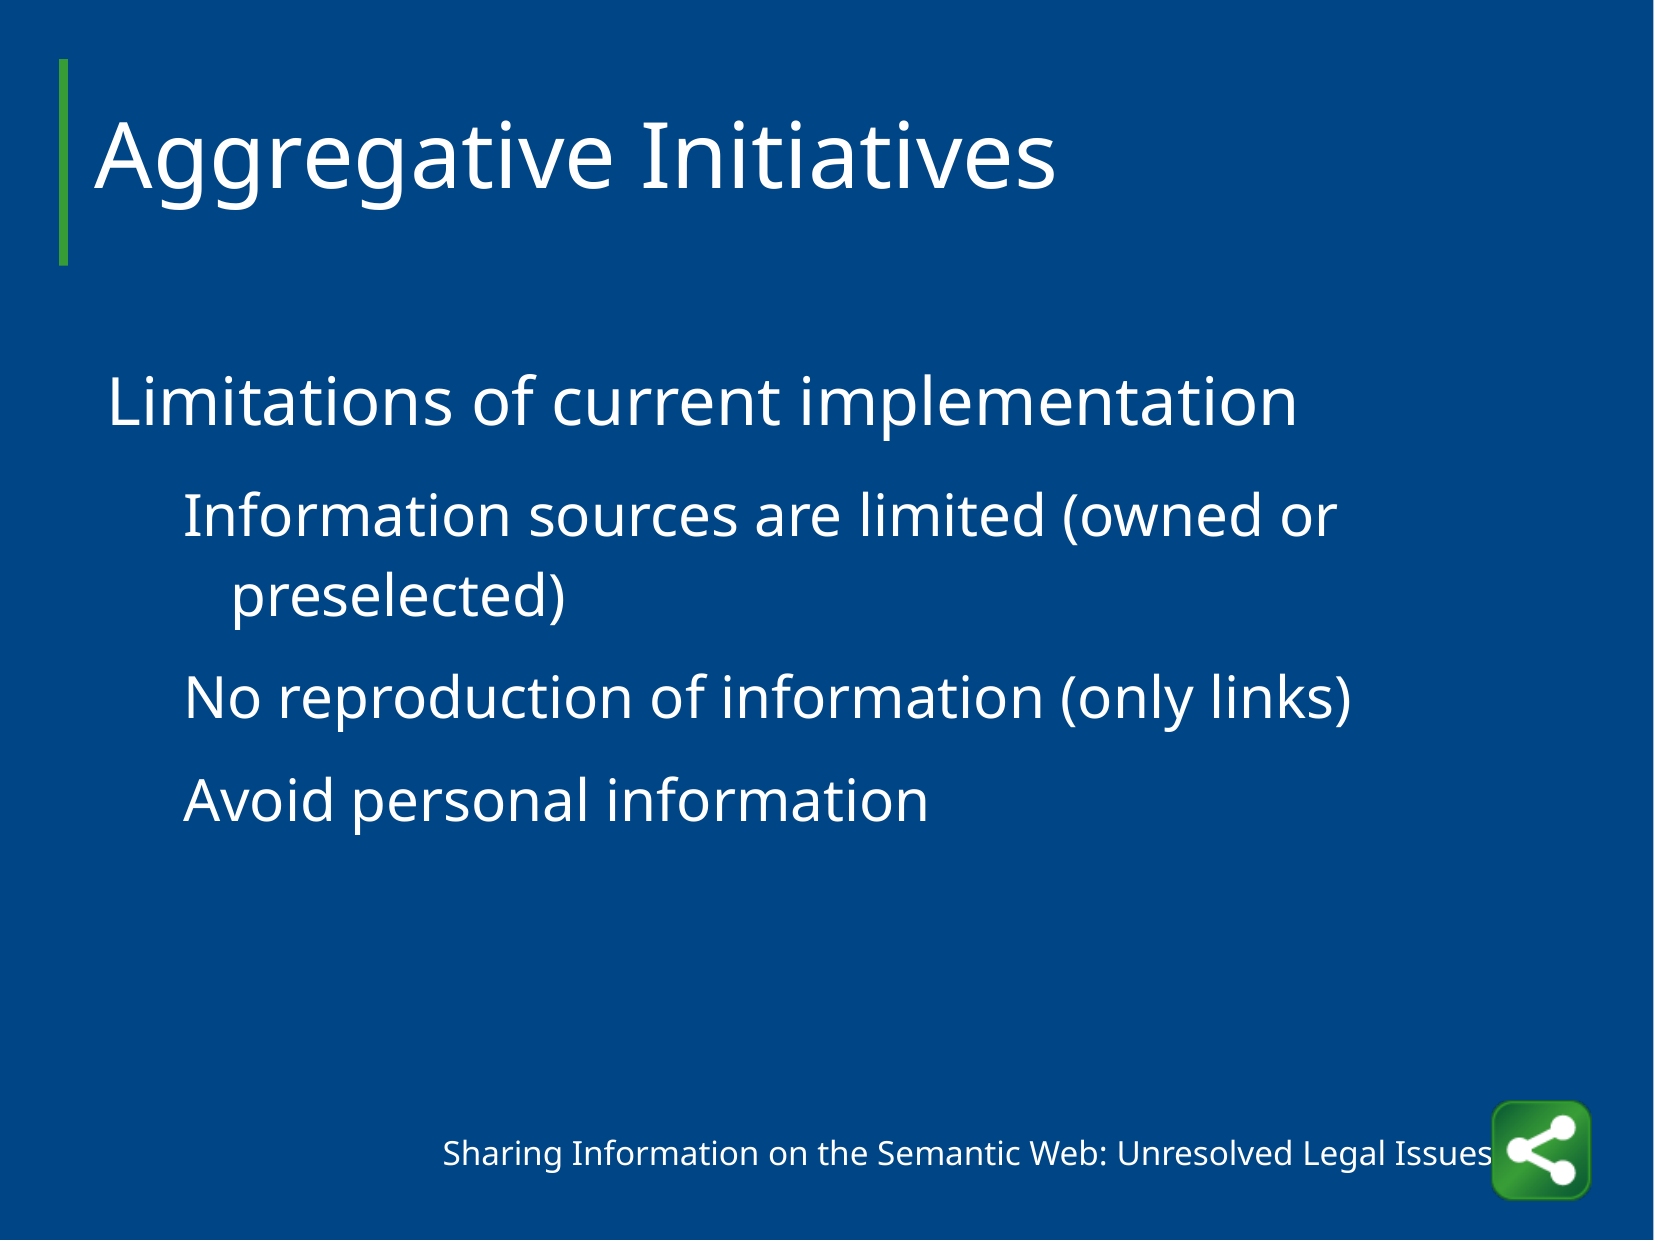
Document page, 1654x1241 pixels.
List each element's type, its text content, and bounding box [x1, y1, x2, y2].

title Aggregative Initiatives [94, 56, 1577, 250]
picture [1491, 1100, 1592, 1201]
list Limitations of current implementation Information sources are limited (owned or preselected) No reproduction of information (only links) Avoid personal information [88, 354, 1577, 1078]
